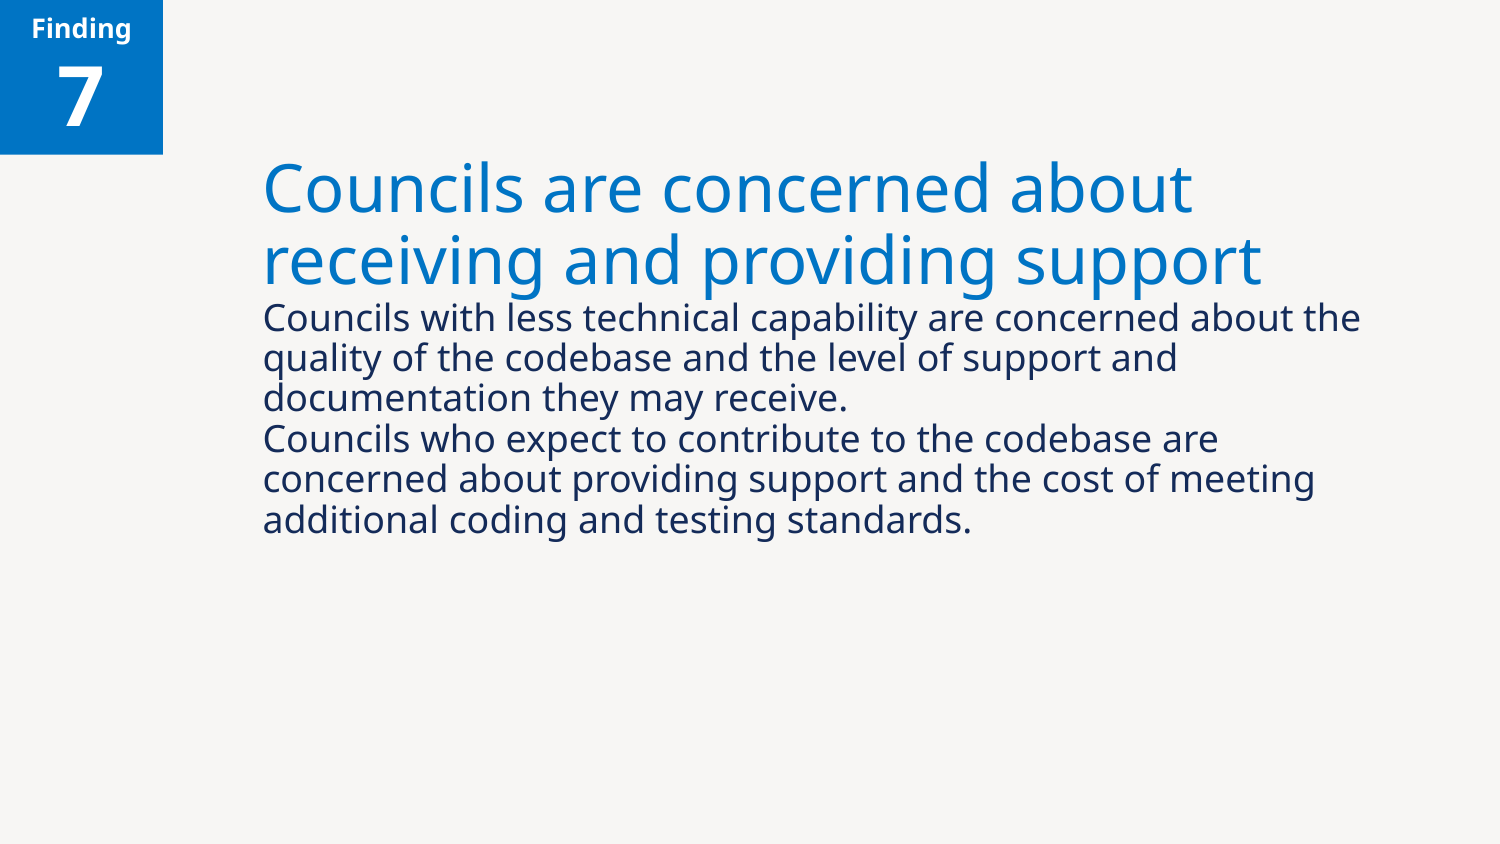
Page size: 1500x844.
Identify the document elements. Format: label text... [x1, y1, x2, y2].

text_box Finding 7 [0, 0, 163, 155]
title Councils are concerned about receiving and providing support Councils with less technical capability are concerned about the quality of the codebase and the level of support and documentation they may receive. Councils who expect to contribute to the codebase are concerned about providing support and the cost of meeting additional coding and testing standards. [262, 154, 1371, 660]
